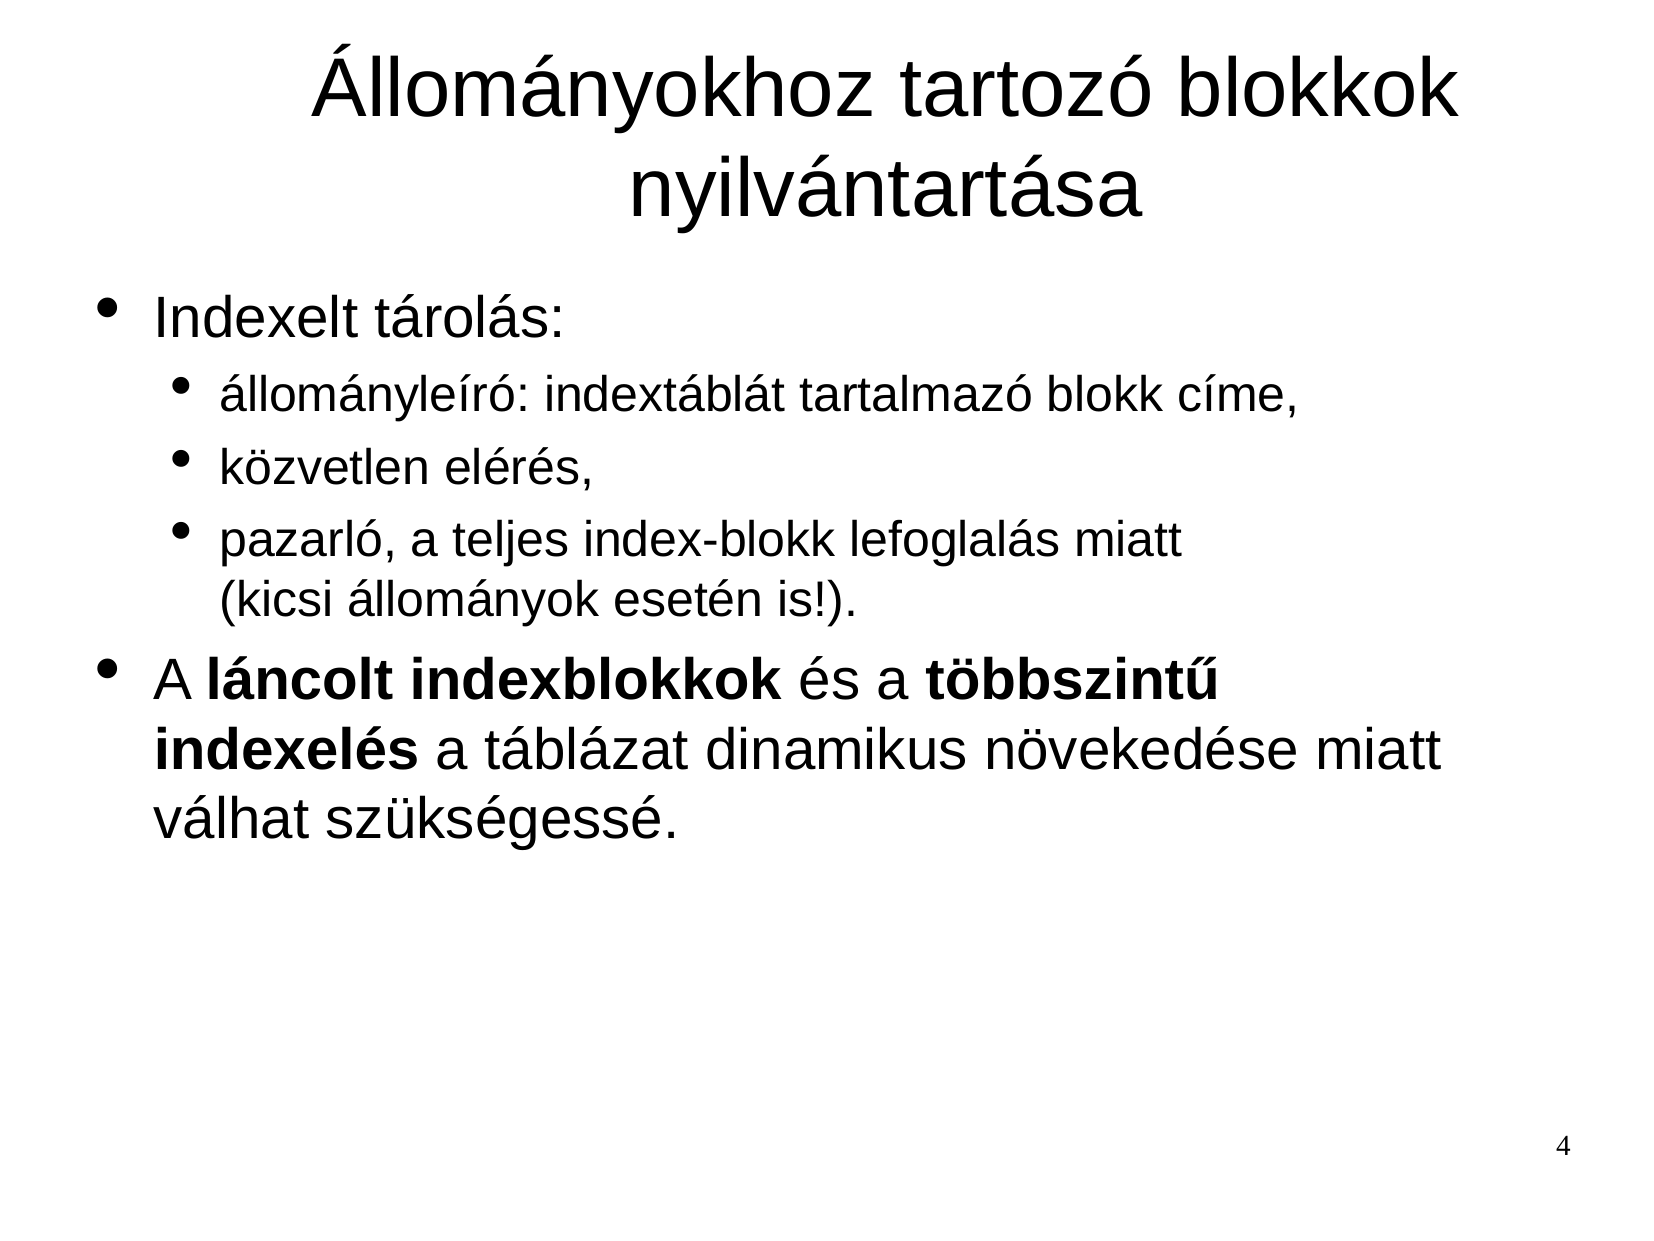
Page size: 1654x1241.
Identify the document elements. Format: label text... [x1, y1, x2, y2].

list Indexelt tárolás: állományleíró: indextáblát tartalmazó blokk címe, közvetlen elérés, pazarló, a teljes index-blokk lefoglalás miatt (kicsi állományok esetén is!). A láncolt indexblokkok és a többszintű indexelés a táblázat dinamikus növekedése miatt válhat szükségessé. [82, 271, 1489, 1016]
title Állományokhoz tartozó blokkok nyilvántartása [165, 29, 1571, 237]
